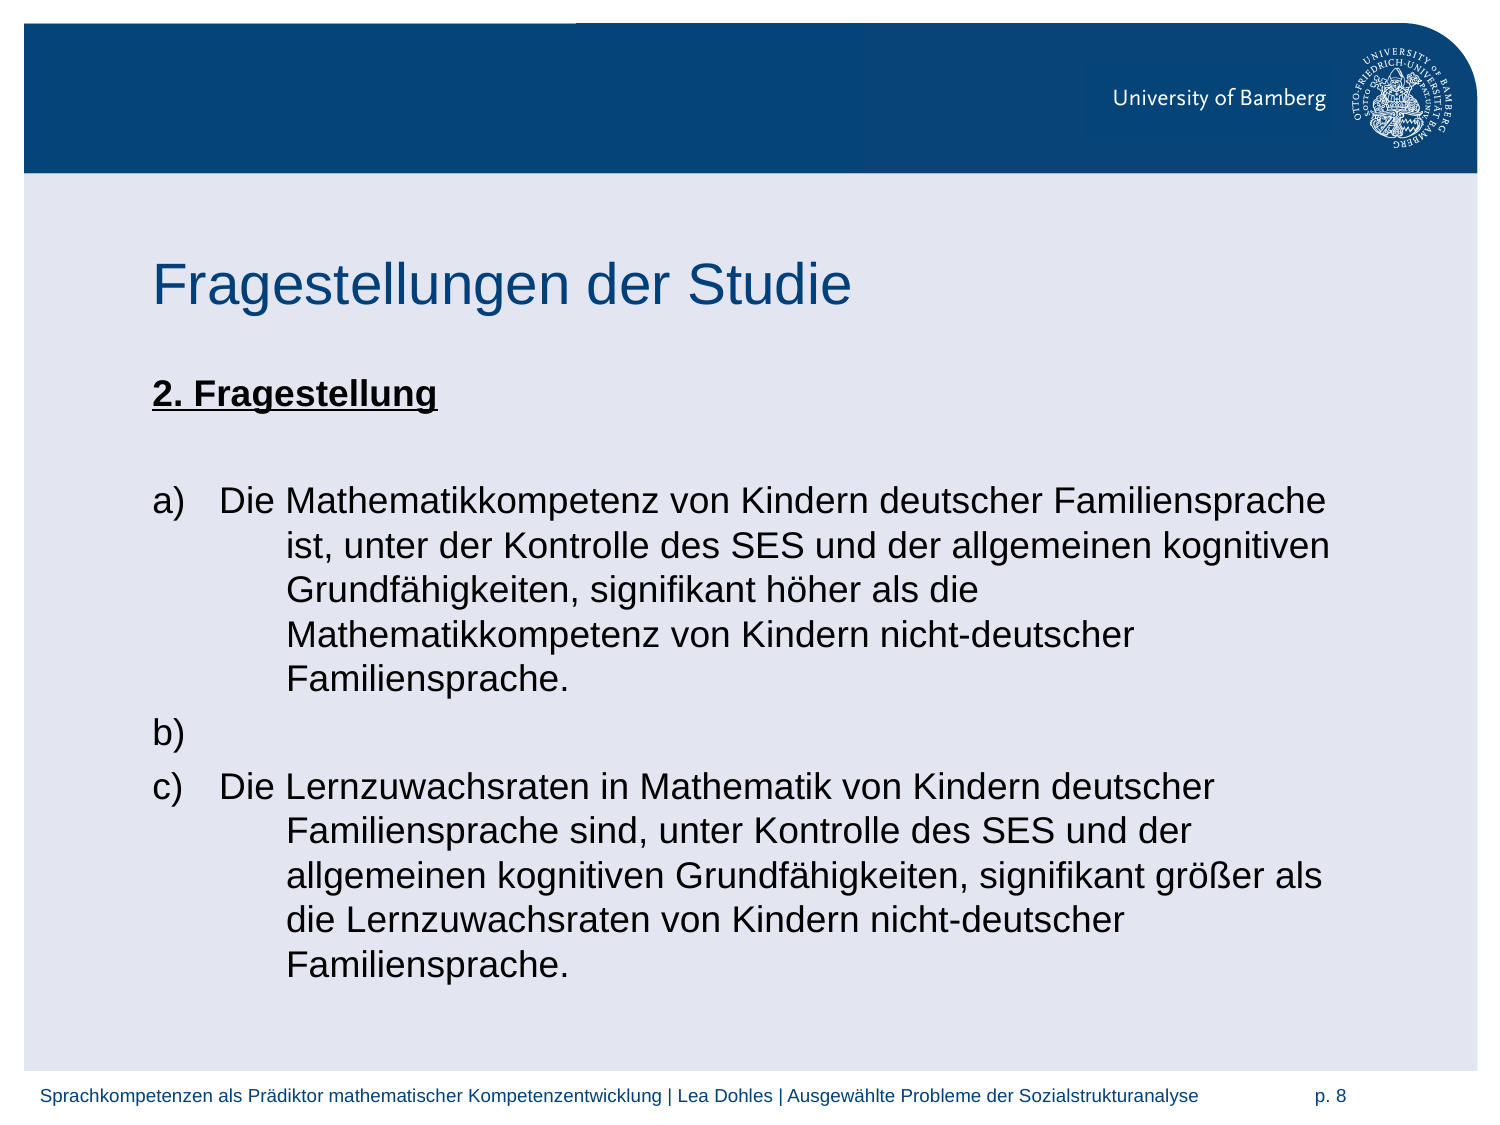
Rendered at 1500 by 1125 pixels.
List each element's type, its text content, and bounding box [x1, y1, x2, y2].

list 2. Fragestellung Die Mathematikkompetenz von Kindern deutscher Familiensprache ist, unter der Kontrolle des SES und der allgemeinen kognitiven Grundfähigkeiten, signifikant höher als die Mathematikkompetenz von Kindern nicht-deutscher Familiensprache. Die Lernzuwachsraten in Mathematik von Kindern deutscher Familiensprache sind, unter Kontrolle des SES und der allgemeinen kognitiven Grundfähigkeiten, signifikant größer als die Lernzuwachsraten von Kindern nicht-deutscher Familiensprache. [137, 361, 1363, 995]
title Fragestellungen der Studie [137, 187, 1363, 361]
